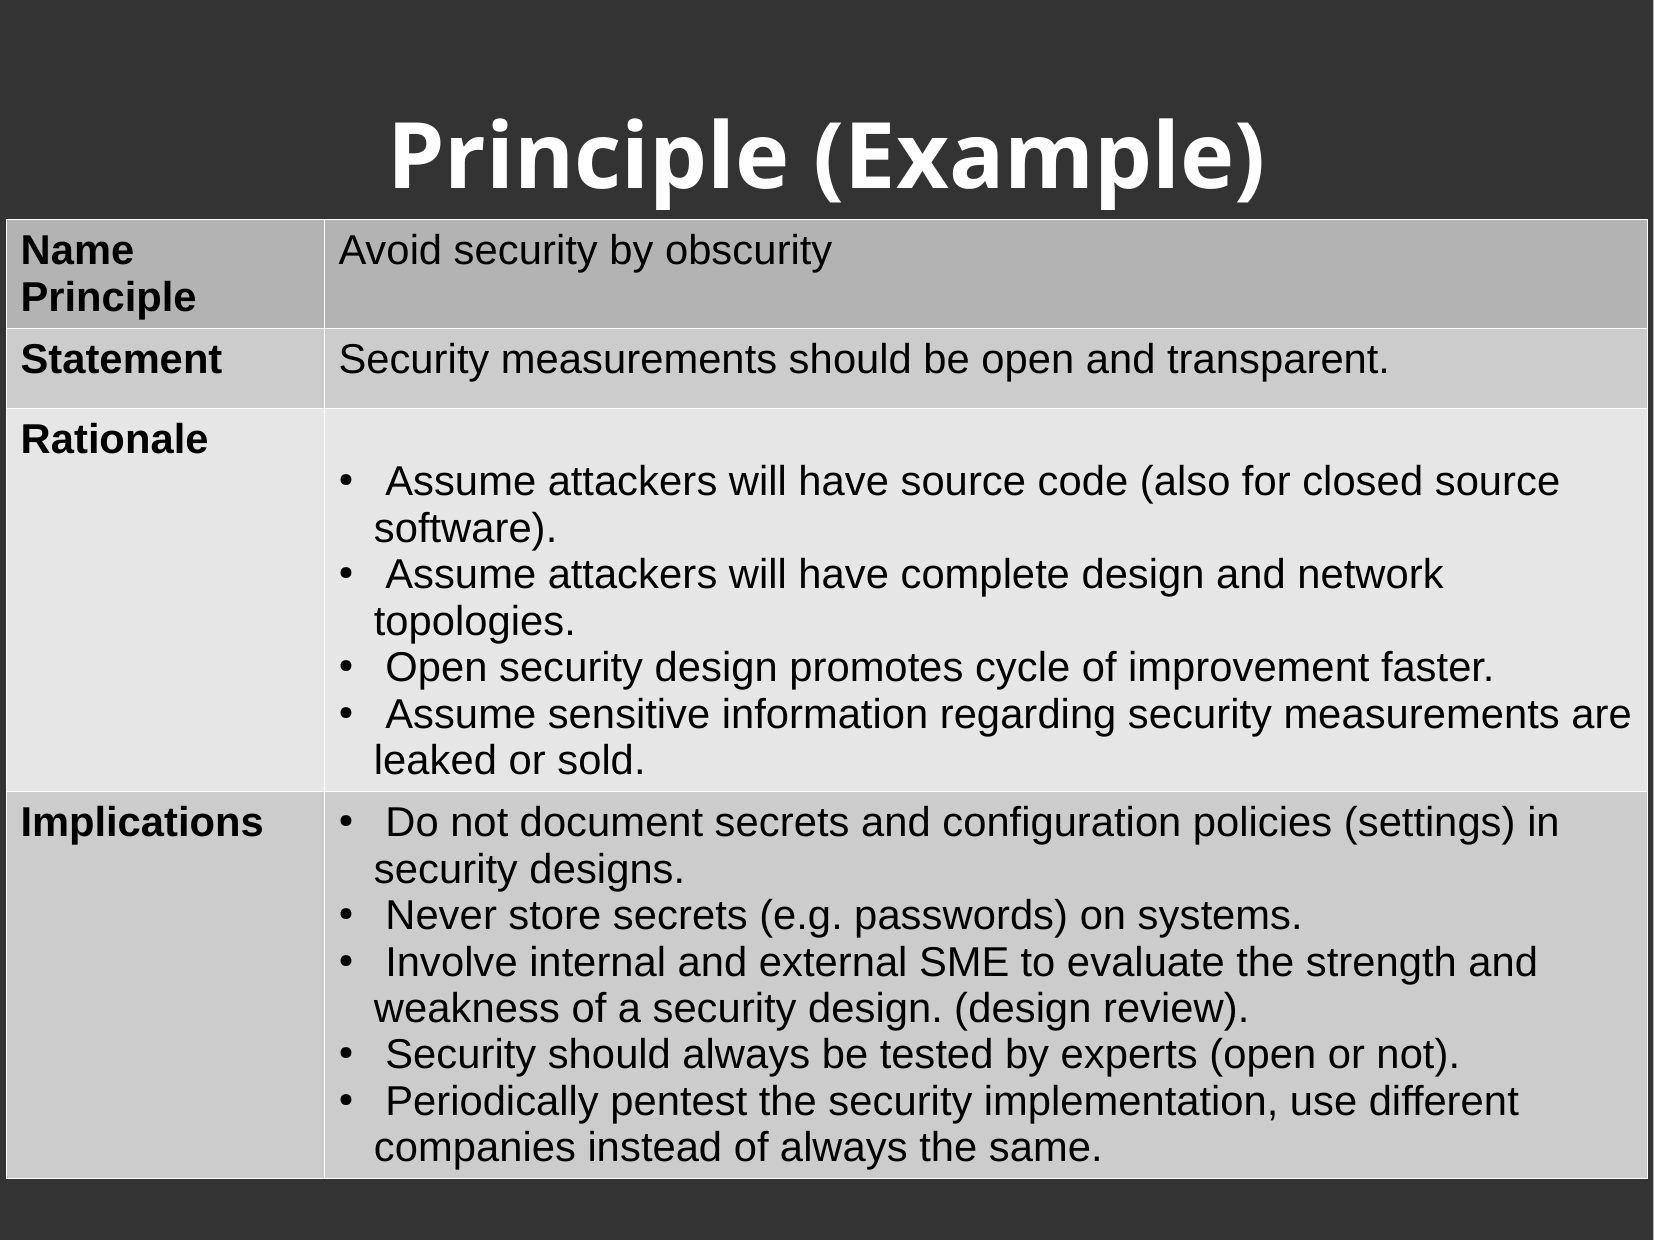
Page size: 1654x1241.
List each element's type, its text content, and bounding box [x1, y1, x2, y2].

table_cell Do not document secrets and configuration policies (settings) in security designs. Never store secrets (e.g. passwords) on systems. Involve internal and external SME to evaluate the strength and weakness of a security design. (design review). Security should always be tested by experts (open or not). Periodically pentest the security implementation, use different companies instead of always the same. [325, 792, 1647, 1178]
table_cell Implications [7, 792, 324, 1178]
table_header Name Principle [7, 220, 324, 328]
table_cell Assume attackers will have source code (also for closed source software). Assume attackers will have complete design and network topologies. Open security design promotes cycle of improvement faster. Assume sensitive information regarding security measurements are leaked or sold. [325, 409, 1647, 791]
table_cell Rationale [7, 409, 324, 791]
table_cell Security measurements should be open and transparent. [325, 329, 1647, 408]
table_header Avoid security by obscurity [325, 220, 1647, 328]
title Principle (Example) [82, 49, 1571, 219]
table_cell Statement [7, 329, 324, 408]
